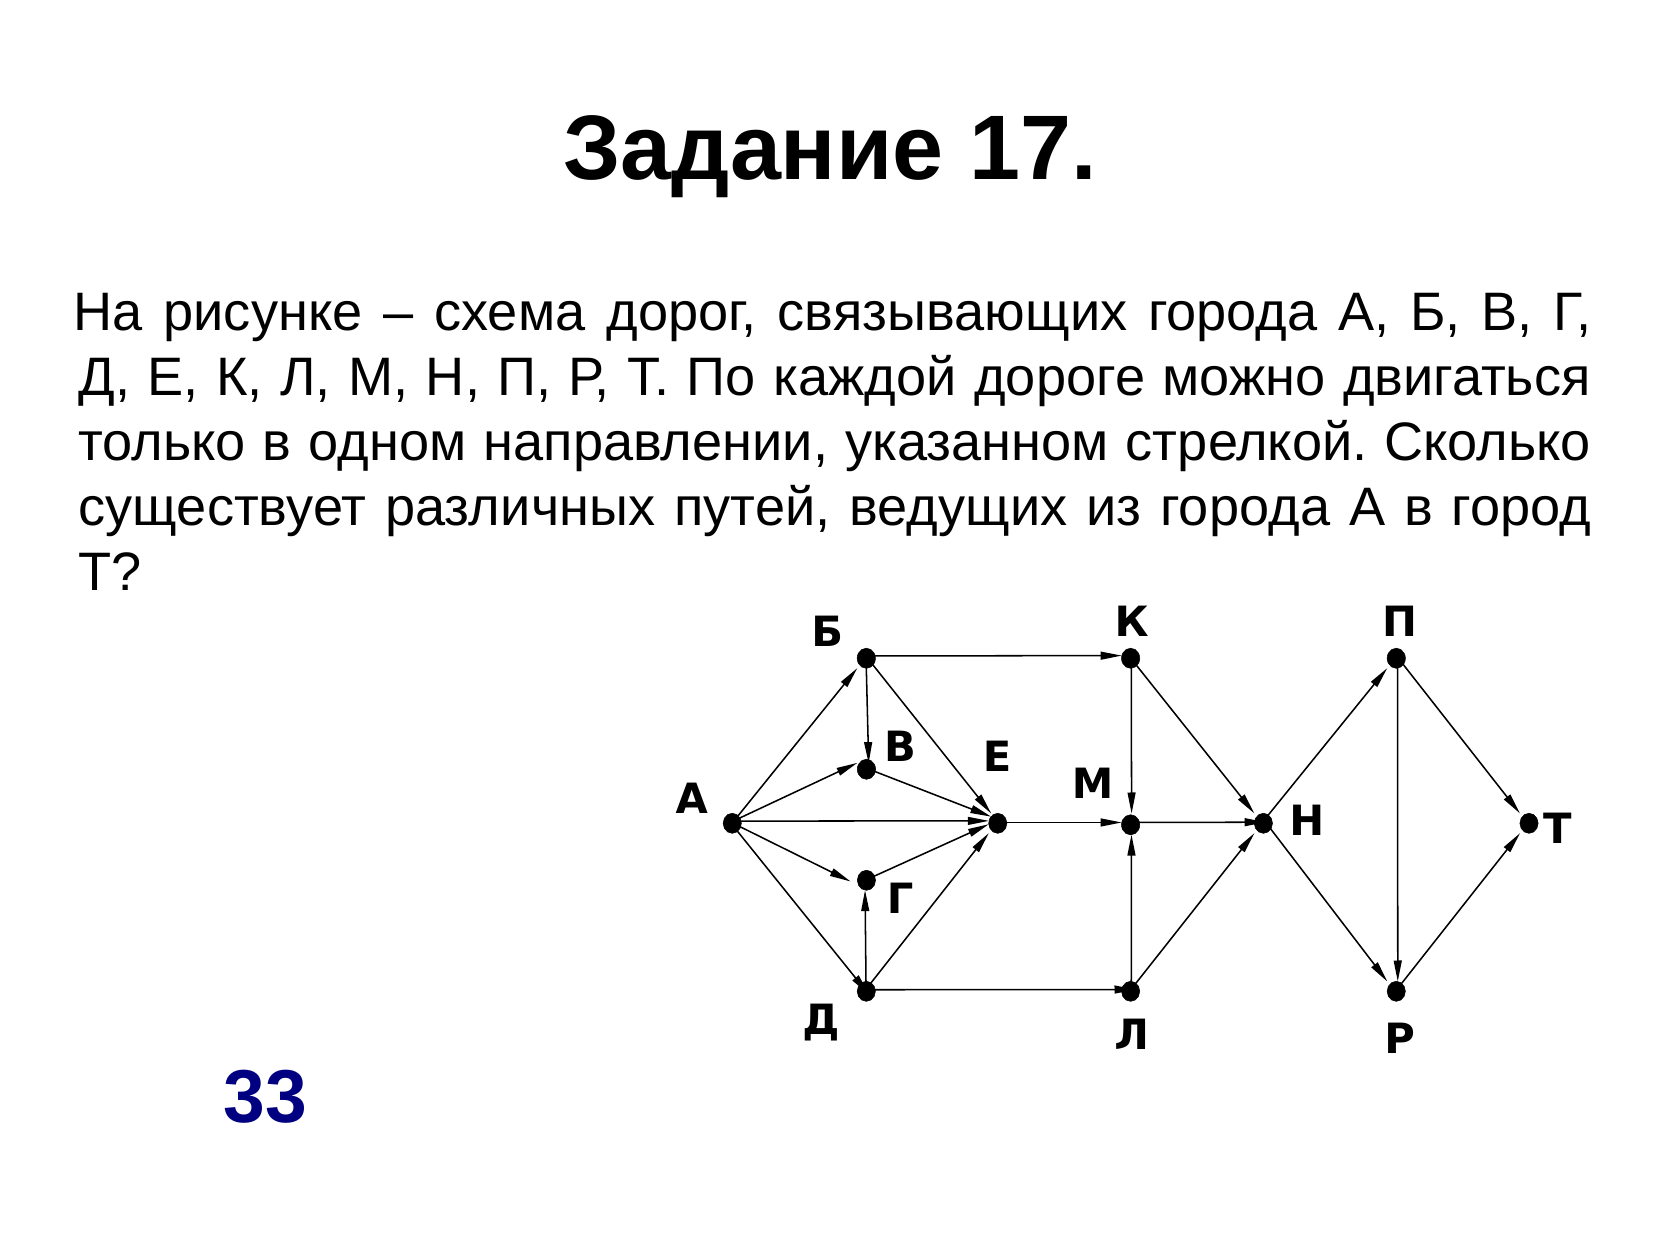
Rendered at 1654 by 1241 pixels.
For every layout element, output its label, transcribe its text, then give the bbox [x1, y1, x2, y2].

text_box К [1101, 590, 1163, 647]
text_box [1121, 814, 1140, 835]
text_box [857, 870, 869, 891]
text_box Л [1101, 1003, 1163, 1060]
text_box [1123, 981, 1131, 988]
text_box Г [869, 867, 931, 924]
text_box [1387, 648, 1406, 669]
text_box А [661, 767, 723, 823]
text_box Р [1369, 1007, 1430, 1063]
text_box Т [1527, 797, 1588, 854]
list На рисунке – схема дорог, связывающих города А, Б, В, Г, Д, Е, К, Л, М, Н, П, Р, Т. По каждой дороге можно двигаться только в одном направлении, указанном стрелкой. Сколько существует различных путей, ведущих из города А в город Т? 33 [58, 268, 1609, 1194]
text_box [857, 648, 876, 668]
text_box [857, 759, 875, 780]
text_box [1519, 813, 1527, 833]
text_box Н [1276, 789, 1287, 803]
text_box П [1369, 590, 1430, 647]
text_box Н [1276, 789, 1338, 845]
text_box В [869, 715, 931, 772]
text_box [1121, 648, 1140, 669]
text_box [867, 660, 872, 668]
text_box [1387, 981, 1406, 1002]
text_box [723, 813, 739, 834]
text_box [857, 983, 876, 1002]
text_box М [1062, 752, 1123, 808]
text_box [1254, 823, 1270, 834]
text_box [1121, 984, 1140, 1002]
text_box Б [796, 600, 858, 657]
text_box Е [966, 725, 1028, 782]
text_box Д [790, 988, 852, 1045]
text_box [1265, 816, 1273, 828]
text_box [988, 813, 1007, 834]
title Задание 17. [82, 68, 1571, 268]
text_box [1255, 813, 1267, 821]
